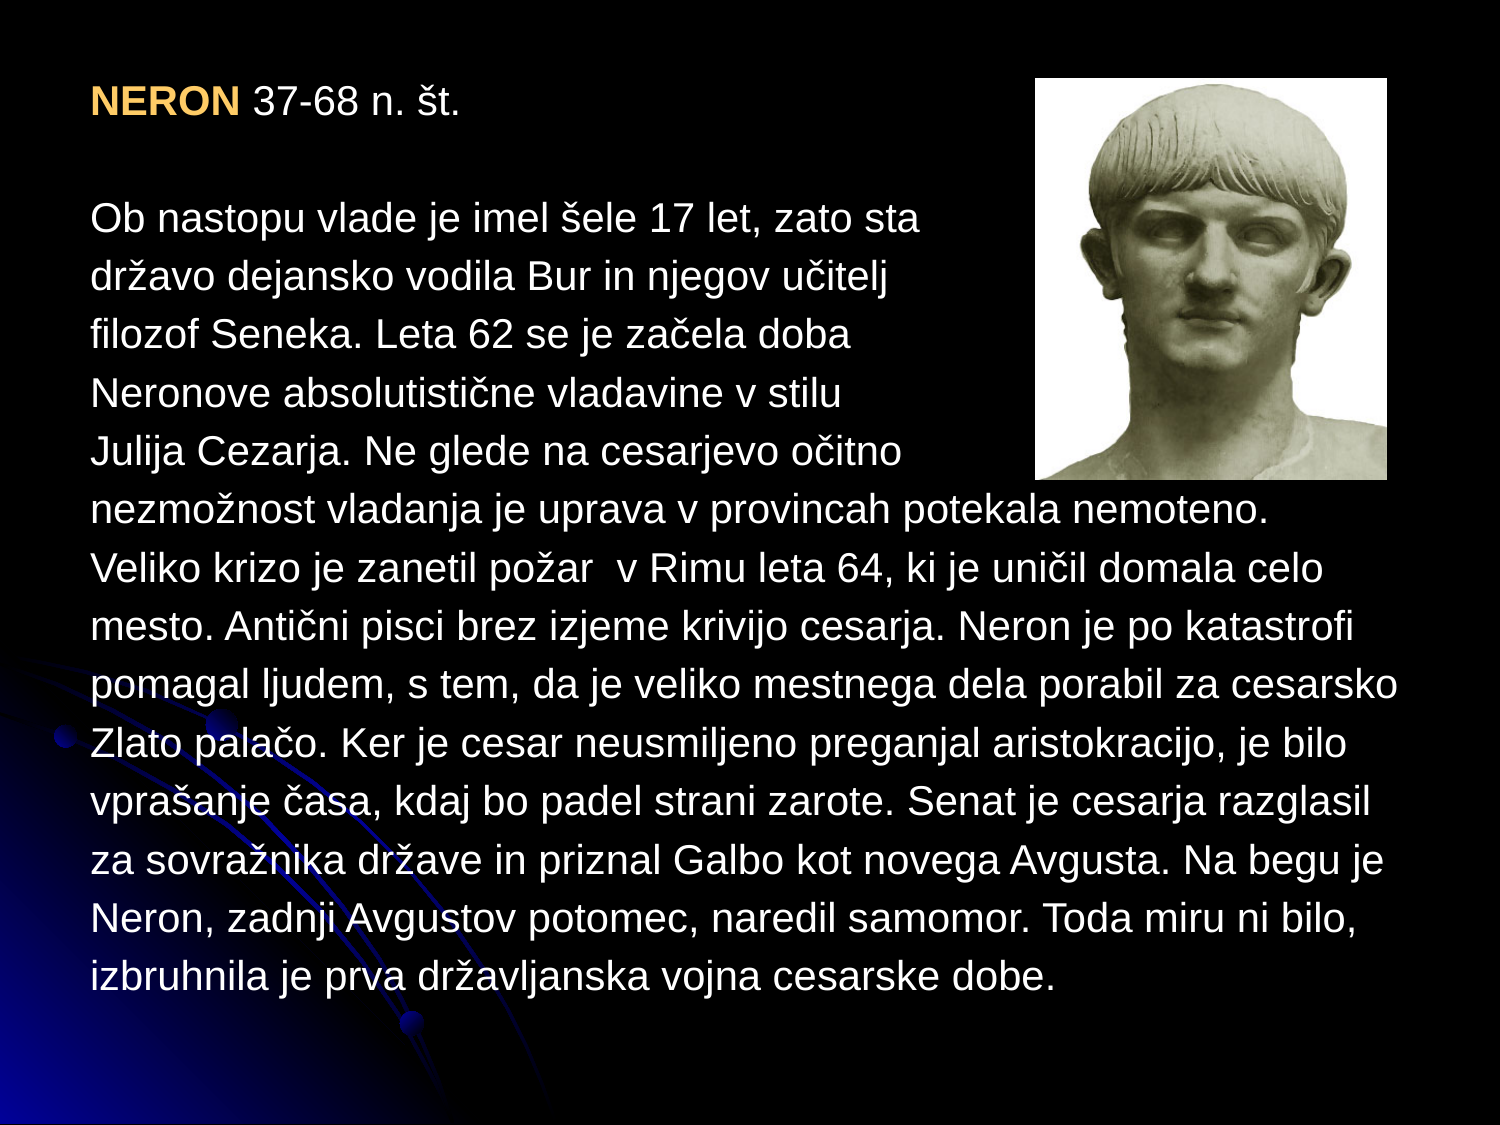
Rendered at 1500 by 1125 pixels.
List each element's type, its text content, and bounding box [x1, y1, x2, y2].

picture [1035, 78, 1387, 480]
list NERON 37-68 n. št. Ob nastopu vlade je imel šele 17 let, zato sta državo dejansko vodila Bur in njegov učitelj filozof Seneka. Leta 62 se je začela doba Neronove absolutistične vladavine v stilu Julija Cezarja. Ne glede na cesarjevo očitno nezmožnost vladanja je uprava v provincah potekala nemoteno. Veliko krizo je zanetil požar v Rimu leta 64, ki je uničil domala celo mesto. Antični pisci brez izjeme krivijo cesarja. Neron je po katastrofi pomagal ljudem, s tem, da je veliko mestnega dela porabil za cesarsko Zlato palačo. Ker je cesar neusmiljeno preganjal aristokracijo, je bilo vprašanje časa, kdaj bo padel strani zarote. Senat je cesarja razglasil za sovražnika države in priznal Galbo kot novega Avgusta. Na begu je Neron, zadnji Avgustov potomec, naredil samomor. Toda miru ni bilo, izbruhnila je prva državljanska vojna cesarske dobe. [75, 66, 1425, 1047]
